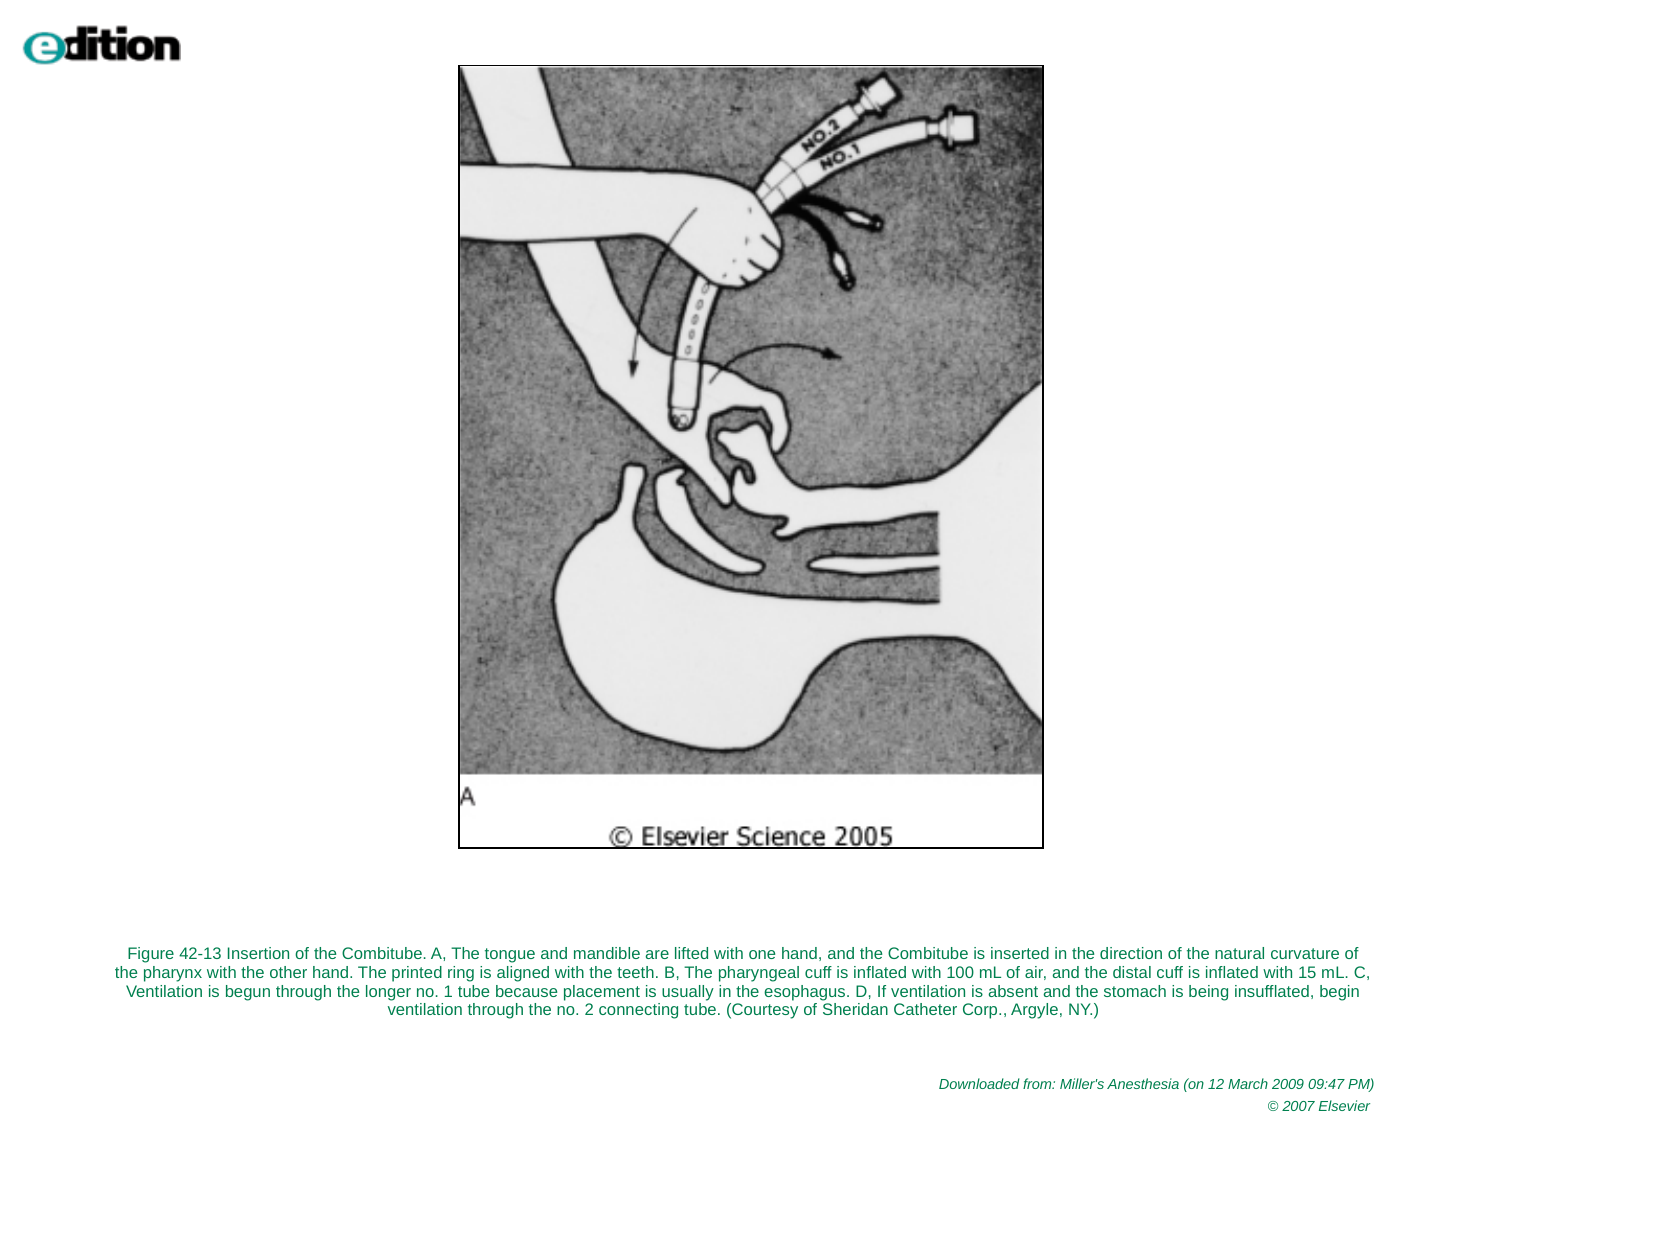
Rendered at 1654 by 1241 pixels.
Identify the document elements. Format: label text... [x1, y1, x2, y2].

picture [459, 66, 1043, 848]
text_box Figure 42-13 Insertion of the Combitube. A, The tongue and mandible are lifted with one hand, and the Combitube is inserted in the direction of the natural curvature of the pharynx with the other hand. The printed ring is aligned with the teeth. B, The pharyngeal cuff is inflated with 100 mL of air, and the distal cuff is inflated with 15 mL. C, Ventilation is begun through the longer no. 1 tube because placement is usually in the esophagus. D, If ventilation is absent and the stomach is being insufflated, begin ventilation through the no. 2 connecting tube. (Courtesy of Sheridan Catheter Corp., Argyle, NY.) [100, 936, 1388, 1028]
text_box Downloaded from: Miller's Anesthesia (on 12 March 2009 09:47 PM) [657, 1069, 1390, 1101]
picture [17, 18, 181, 71]
text_box © 2007 Elsevier [656, 1090, 1389, 1122]
